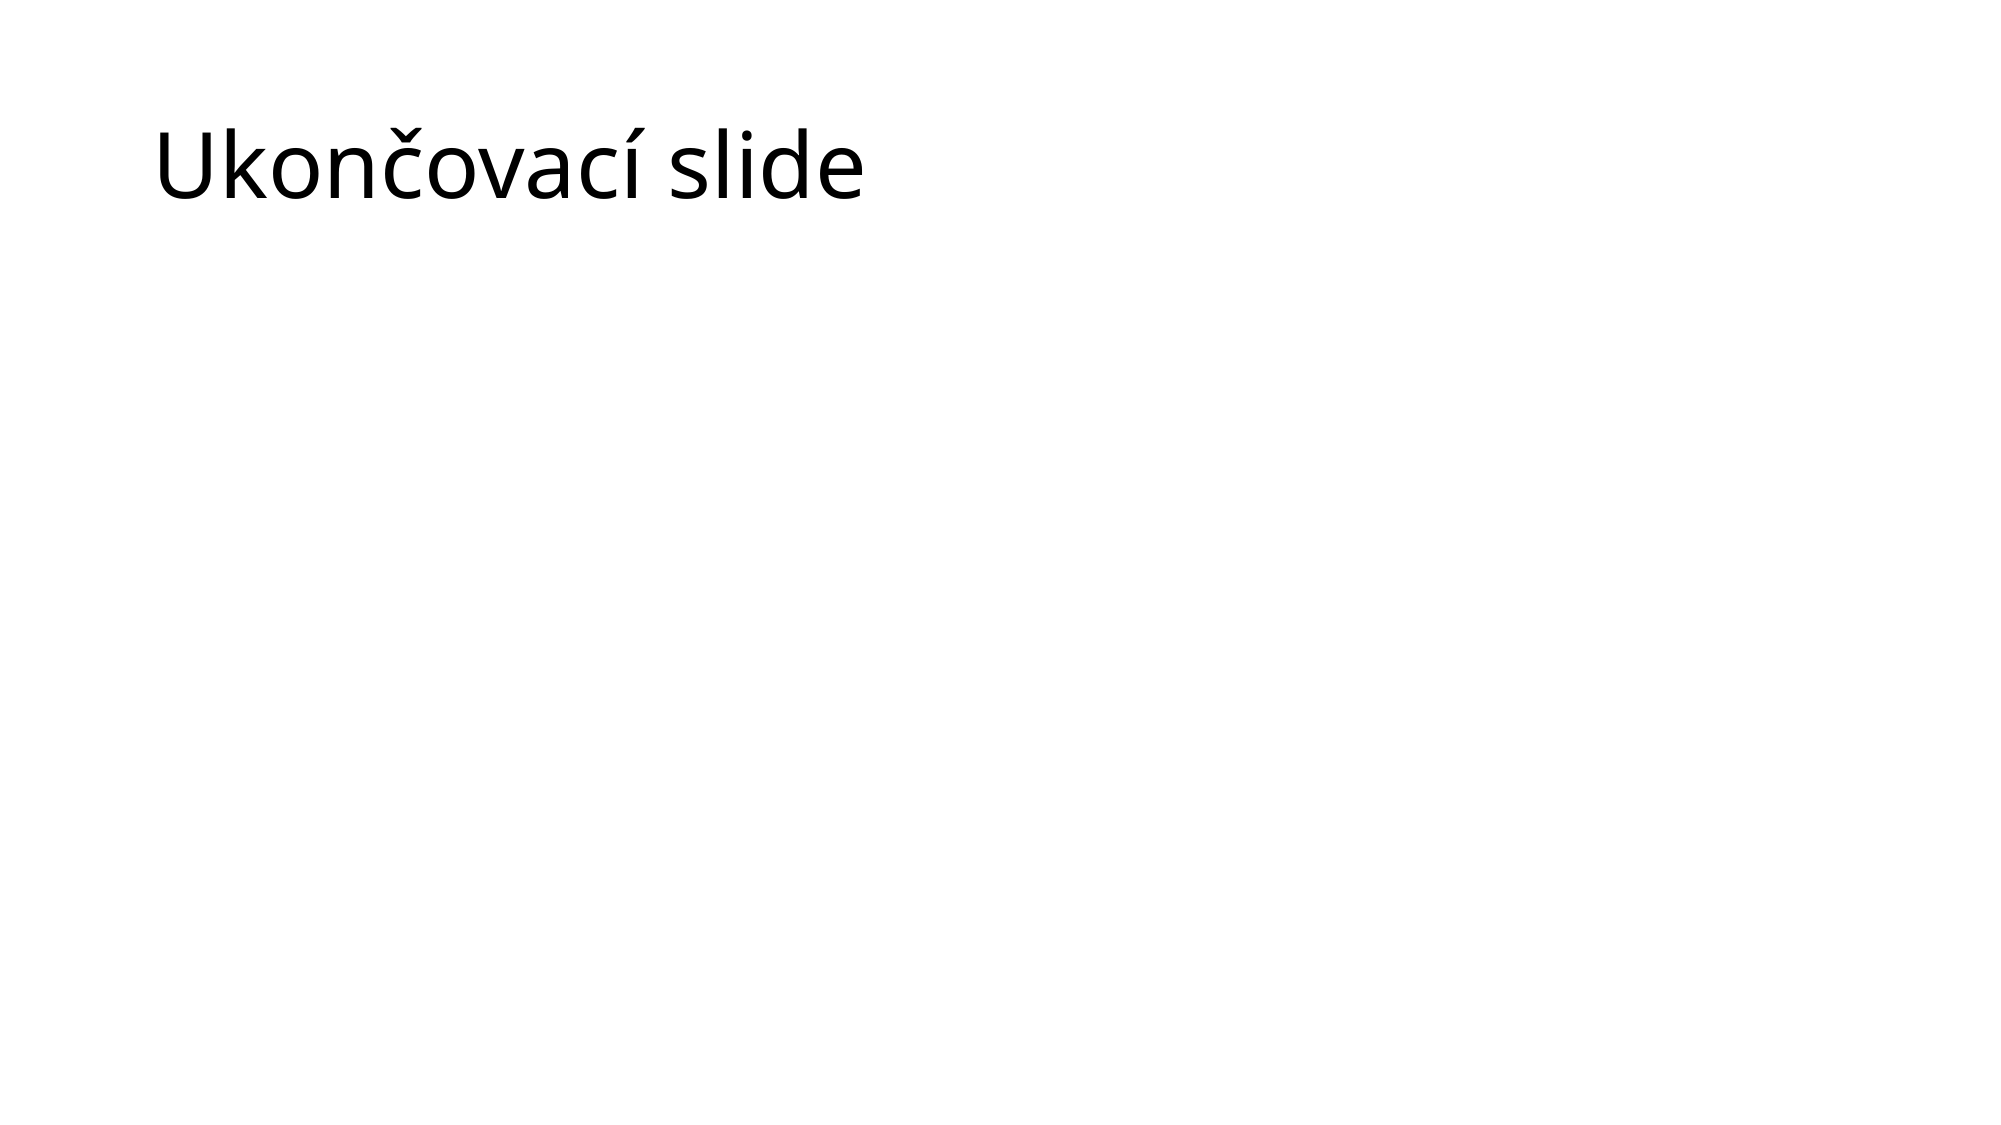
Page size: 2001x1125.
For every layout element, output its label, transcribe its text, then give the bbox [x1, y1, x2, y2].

title Ukončovací slide [137, 59, 1863, 278]
